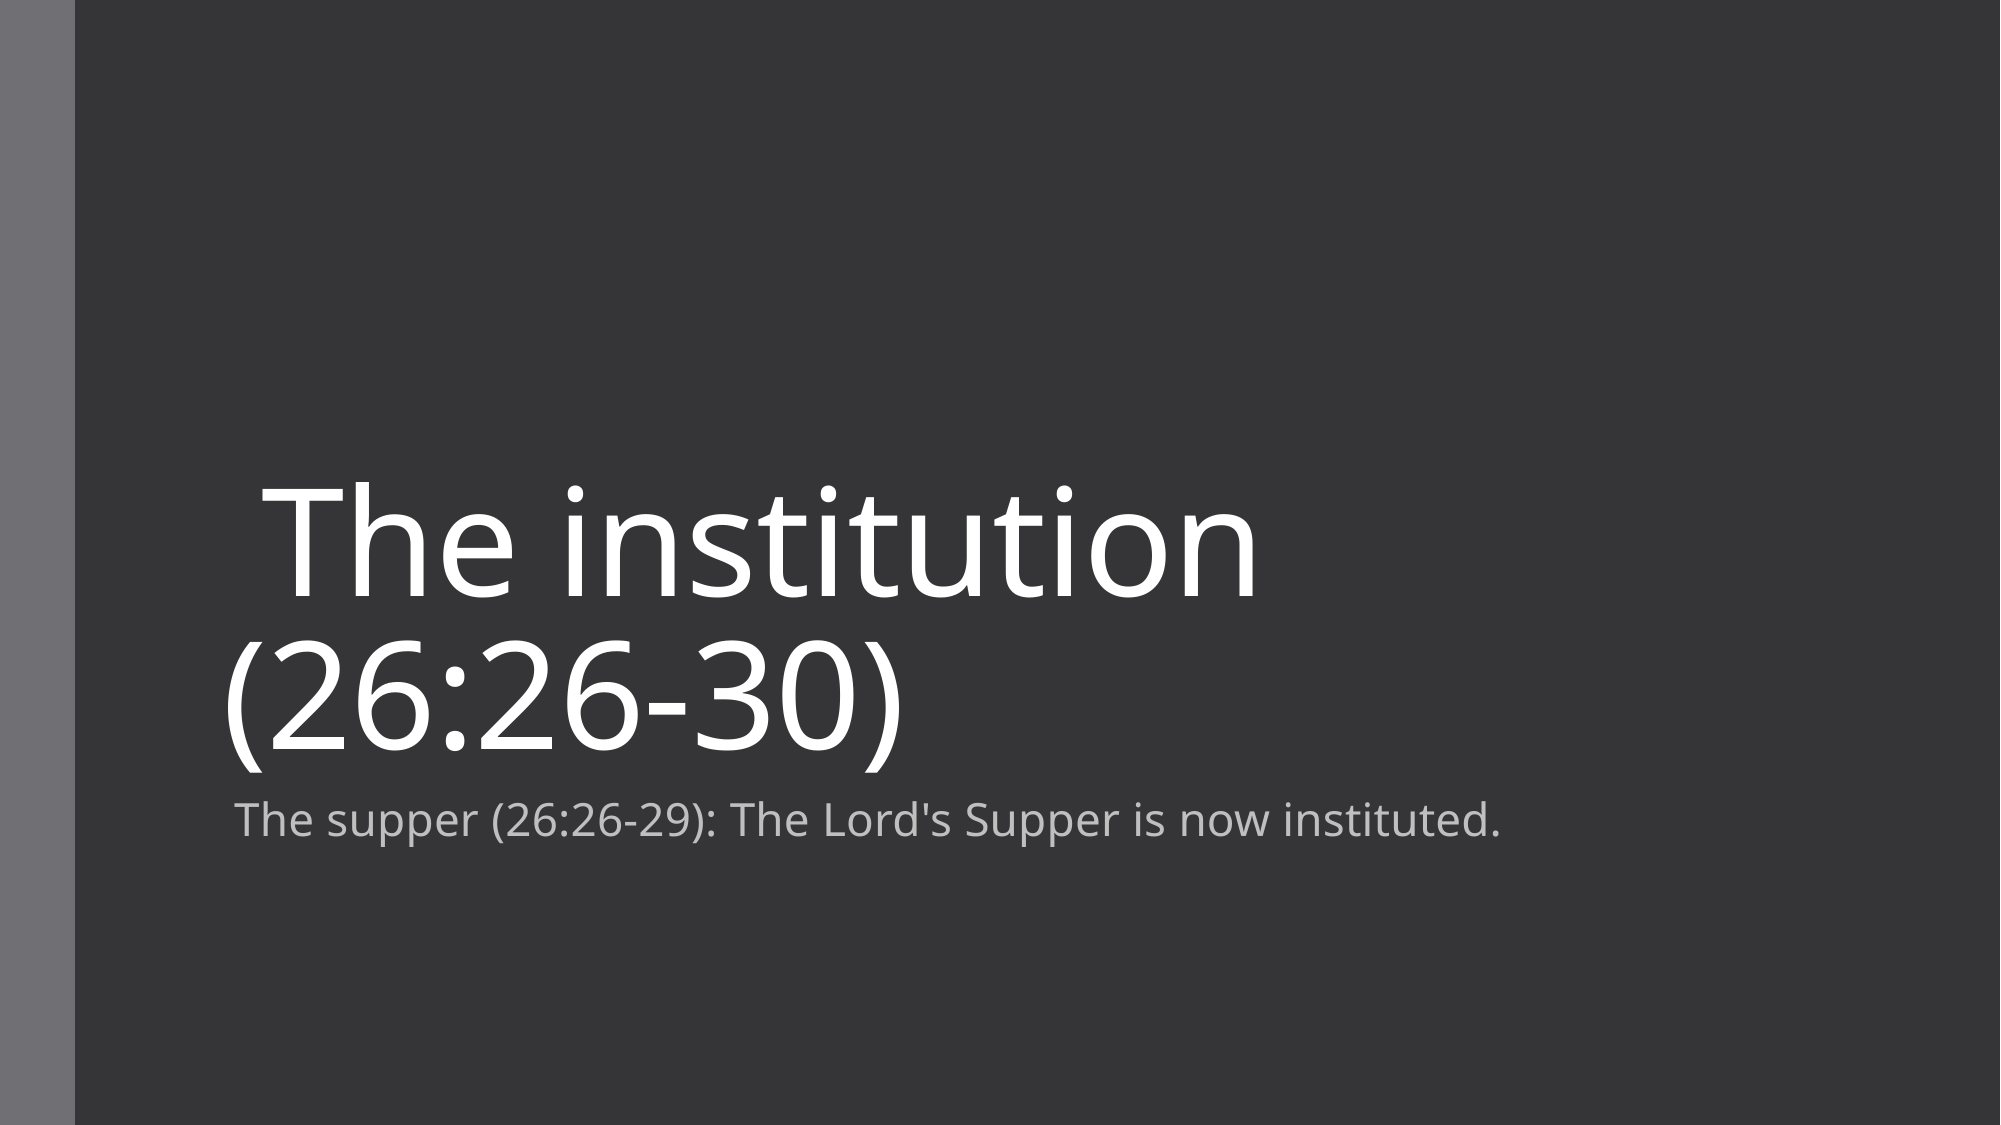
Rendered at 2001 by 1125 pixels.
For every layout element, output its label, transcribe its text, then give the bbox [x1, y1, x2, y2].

subtitle The supper (26:26-29): The Lord's Supper is now instituted. [206, 787, 1752, 1066]
title The institution (26:26-30) [206, 124, 1752, 787]
